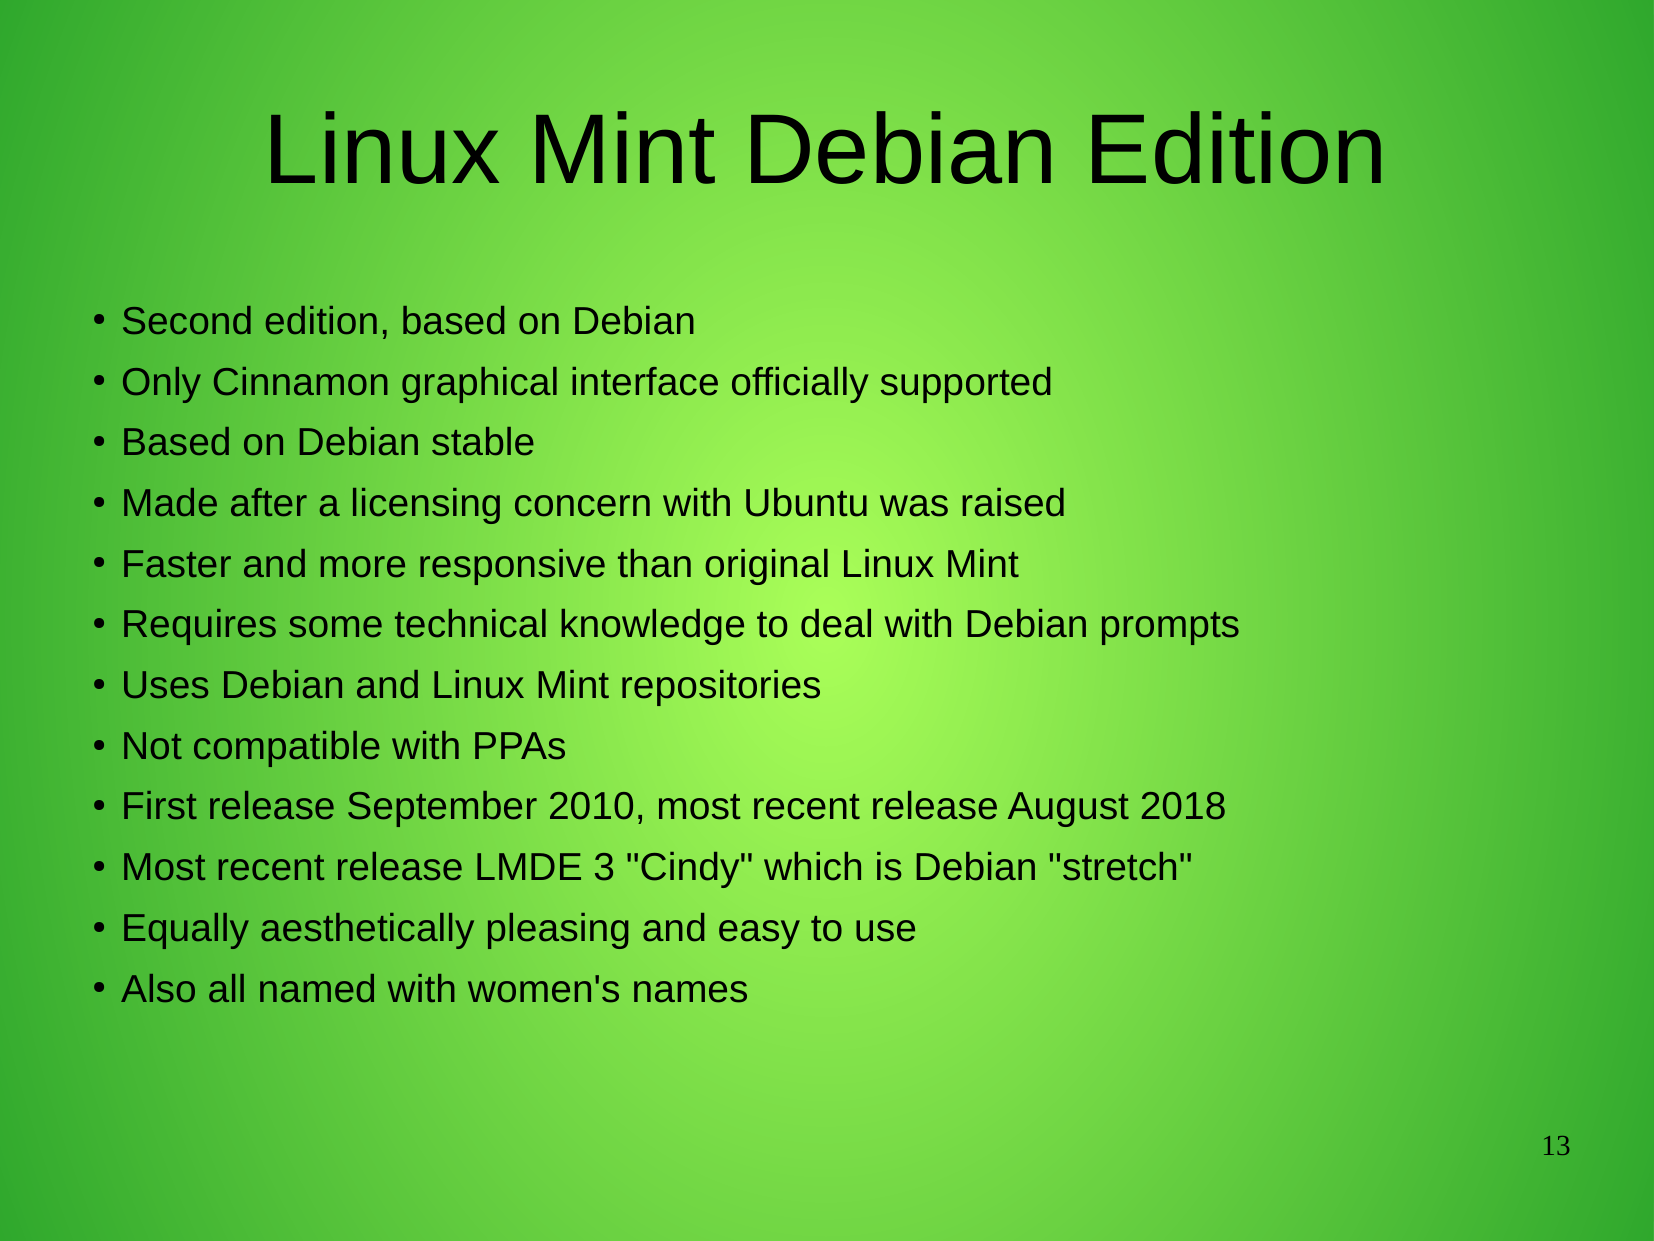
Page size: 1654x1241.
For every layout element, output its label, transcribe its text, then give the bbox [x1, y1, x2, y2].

list Second edition, based on Debian Only Cinnamon graphical interface officially supported Based on Debian stable Made after a licensing concern with Ubuntu was raised Faster and more responsive than original Linux Mint Requires some technical knowledge to deal with Debian prompts Uses Debian and Linux Mint repositories Not compatible with PPAs First release September 2010, most recent release August 2018 Most recent release LMDE 3 "Cindy" which is Debian "stretch" Equally aesthetically pleasing and easy to use Also all named with women's names [82, 299, 1571, 1019]
title Linux Mint Debian Edition [82, 47, 1571, 252]
